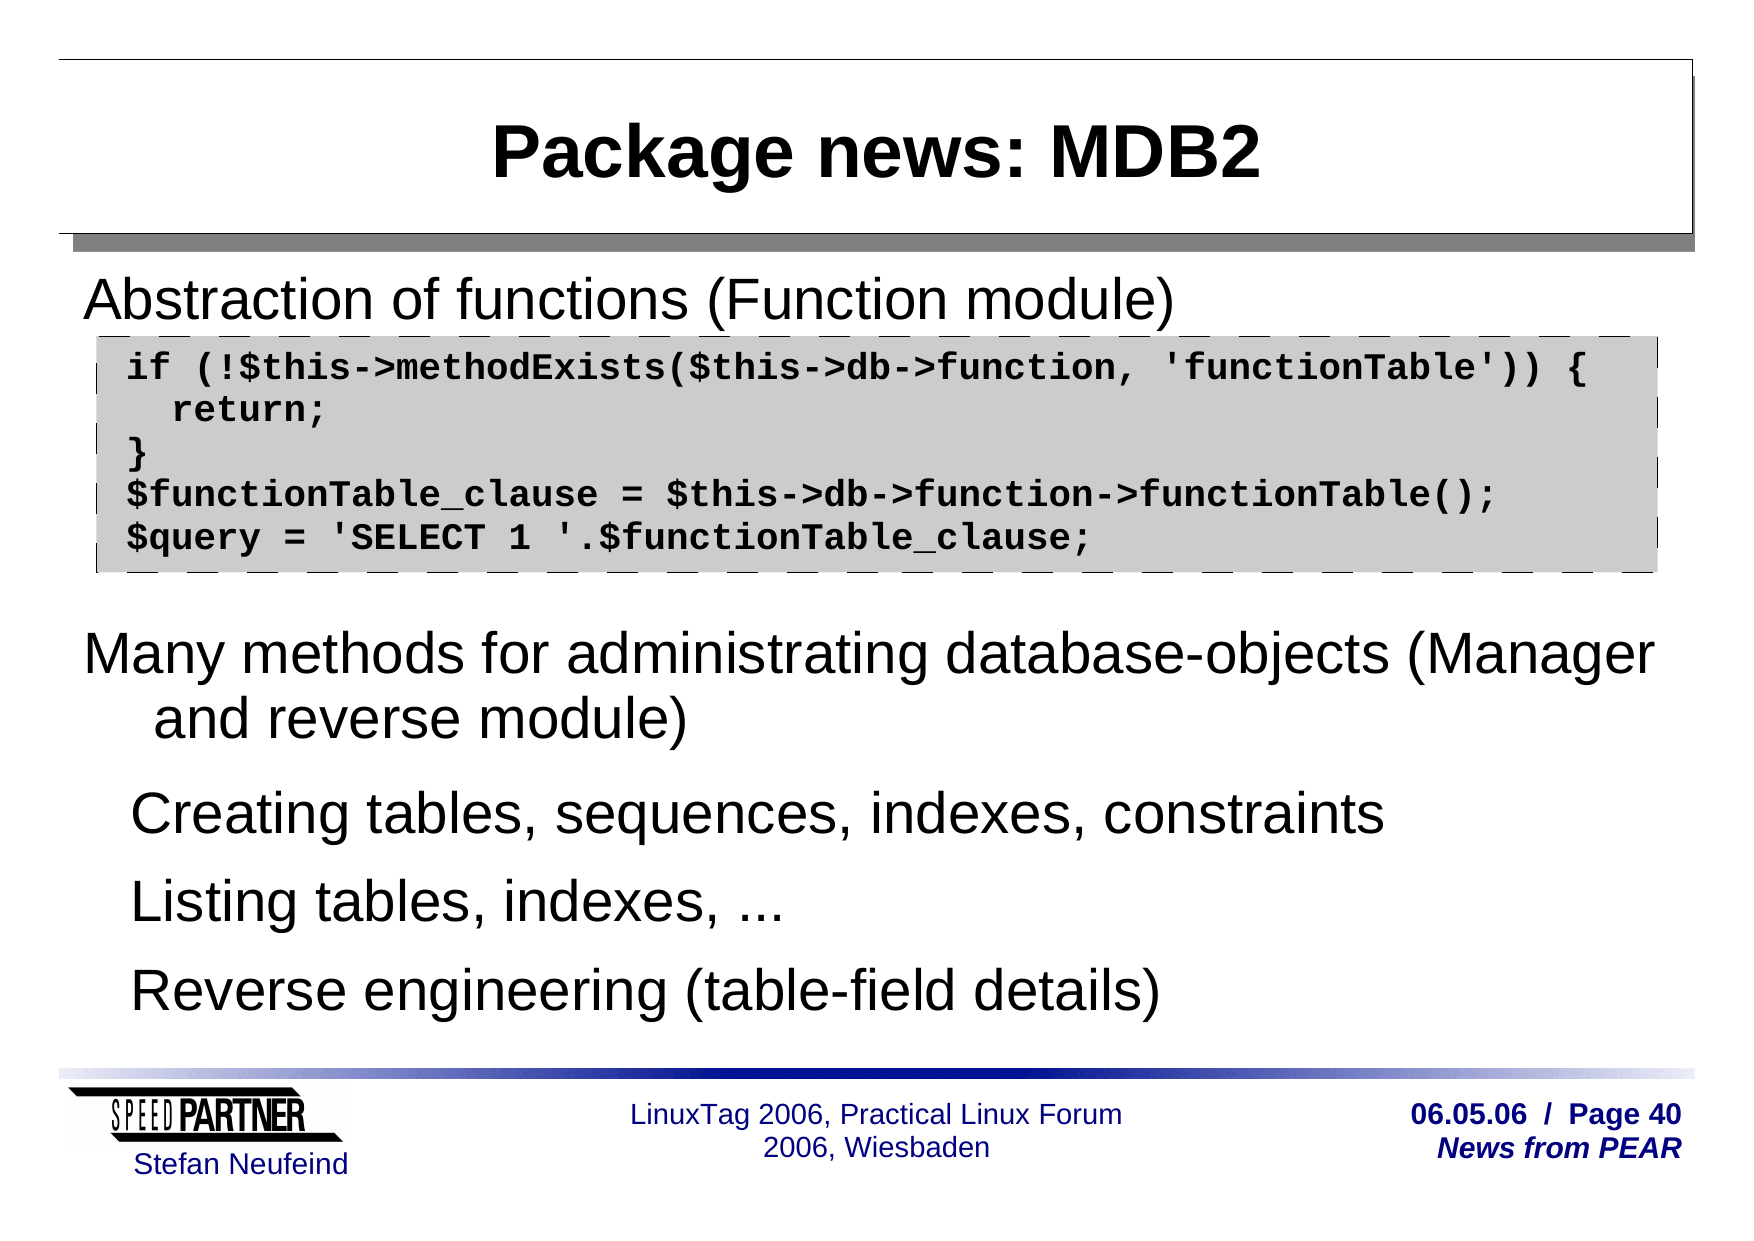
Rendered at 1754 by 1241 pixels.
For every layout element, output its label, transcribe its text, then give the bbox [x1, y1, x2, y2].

text_box if (!$this->methodExists($this->db->function, 'functionTable')) { return; } $functionTable_clause = $this->db->function->functionTable(); $query = 'SELECT 1 '.$functionTable_clause; [96, 336, 1658, 573]
picture [59, 1068, 1695, 1079]
title Package news: MDB2 [59, 59, 1695, 244]
picture [64, 1082, 348, 1146]
list Abstraction of functions (Function module) Many methods for administrating database-objects (Manager and reverse module) Creating tables, sequences, indexes, constraints Listing tables, indexes, ... Reverse engineering (table-field details) [71, 266, 1695, 1049]
